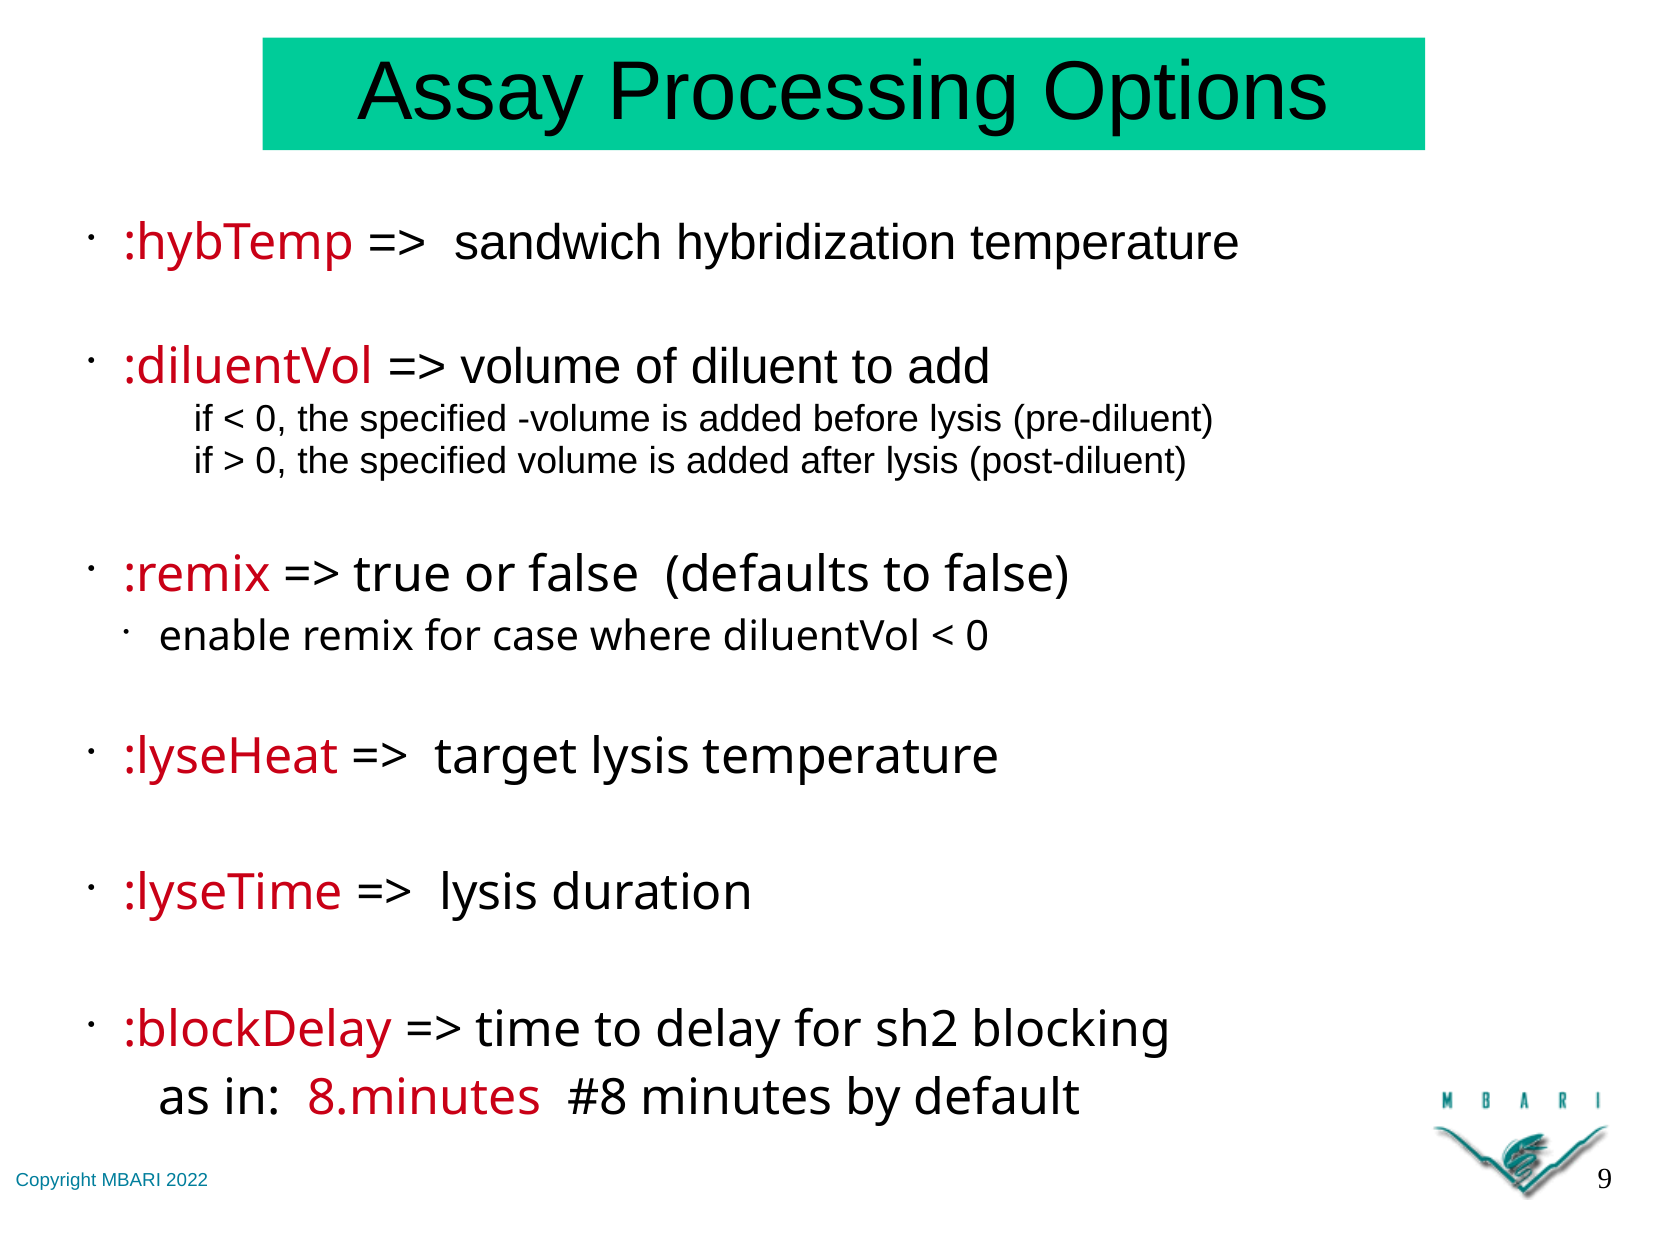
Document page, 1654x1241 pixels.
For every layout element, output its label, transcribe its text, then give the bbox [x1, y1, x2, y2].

text_box Assay Processing Options [262, 37, 1426, 151]
picture [1426, 1091, 1613, 1200]
text_box :hybTemp => sandwich hybridization temperature :diluentVol => volume of diluent to add if < 0, the specified -volume is added before lysis (pre-diluent) if > 0, the specified volume is added after lysis (post-diluent) :remix => true or false (defaults to false) enable remix for case where diluentVol < 0 :lyseHeat => target lysis temperature :lyseTime => lysis duration :blockDelay => time to delay for sh2 blocking as in: 8.minutes #8 minutes by default [37, 198, 1595, 1146]
